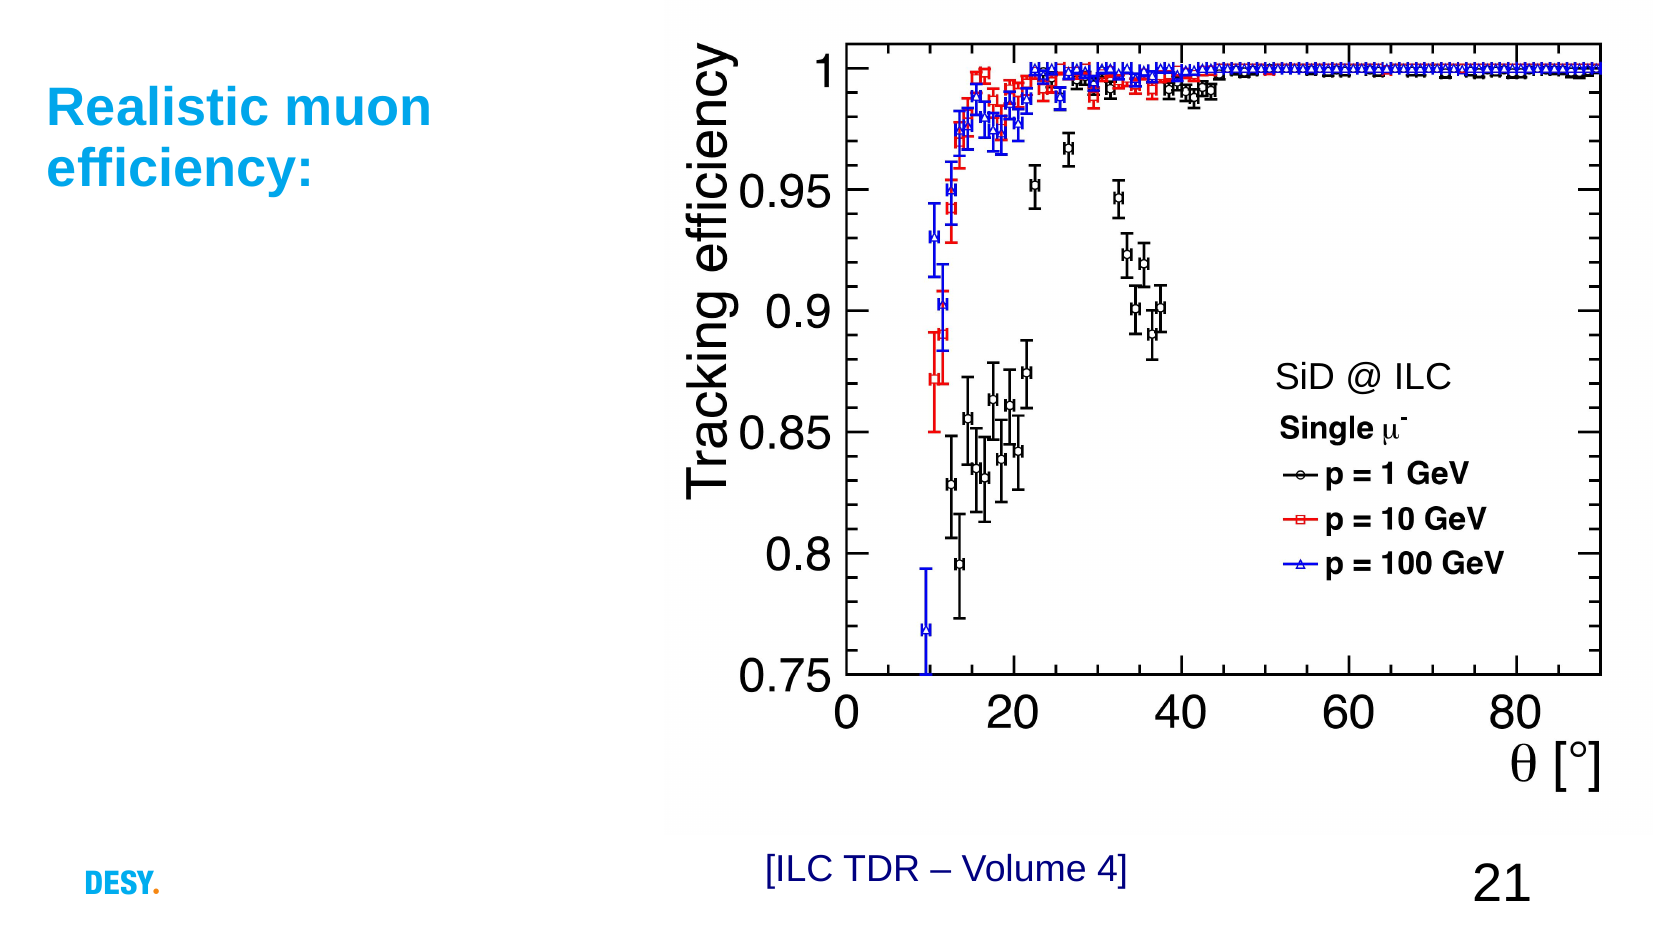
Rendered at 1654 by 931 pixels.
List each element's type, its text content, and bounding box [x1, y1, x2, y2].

picture [664, 0, 1654, 835]
text_box Realistic muon efficiency: [32, 69, 616, 811]
text_box SiD @ ILC [1260, 348, 1468, 406]
text_box [ILC TDR – Volume 4] [750, 840, 1144, 897]
